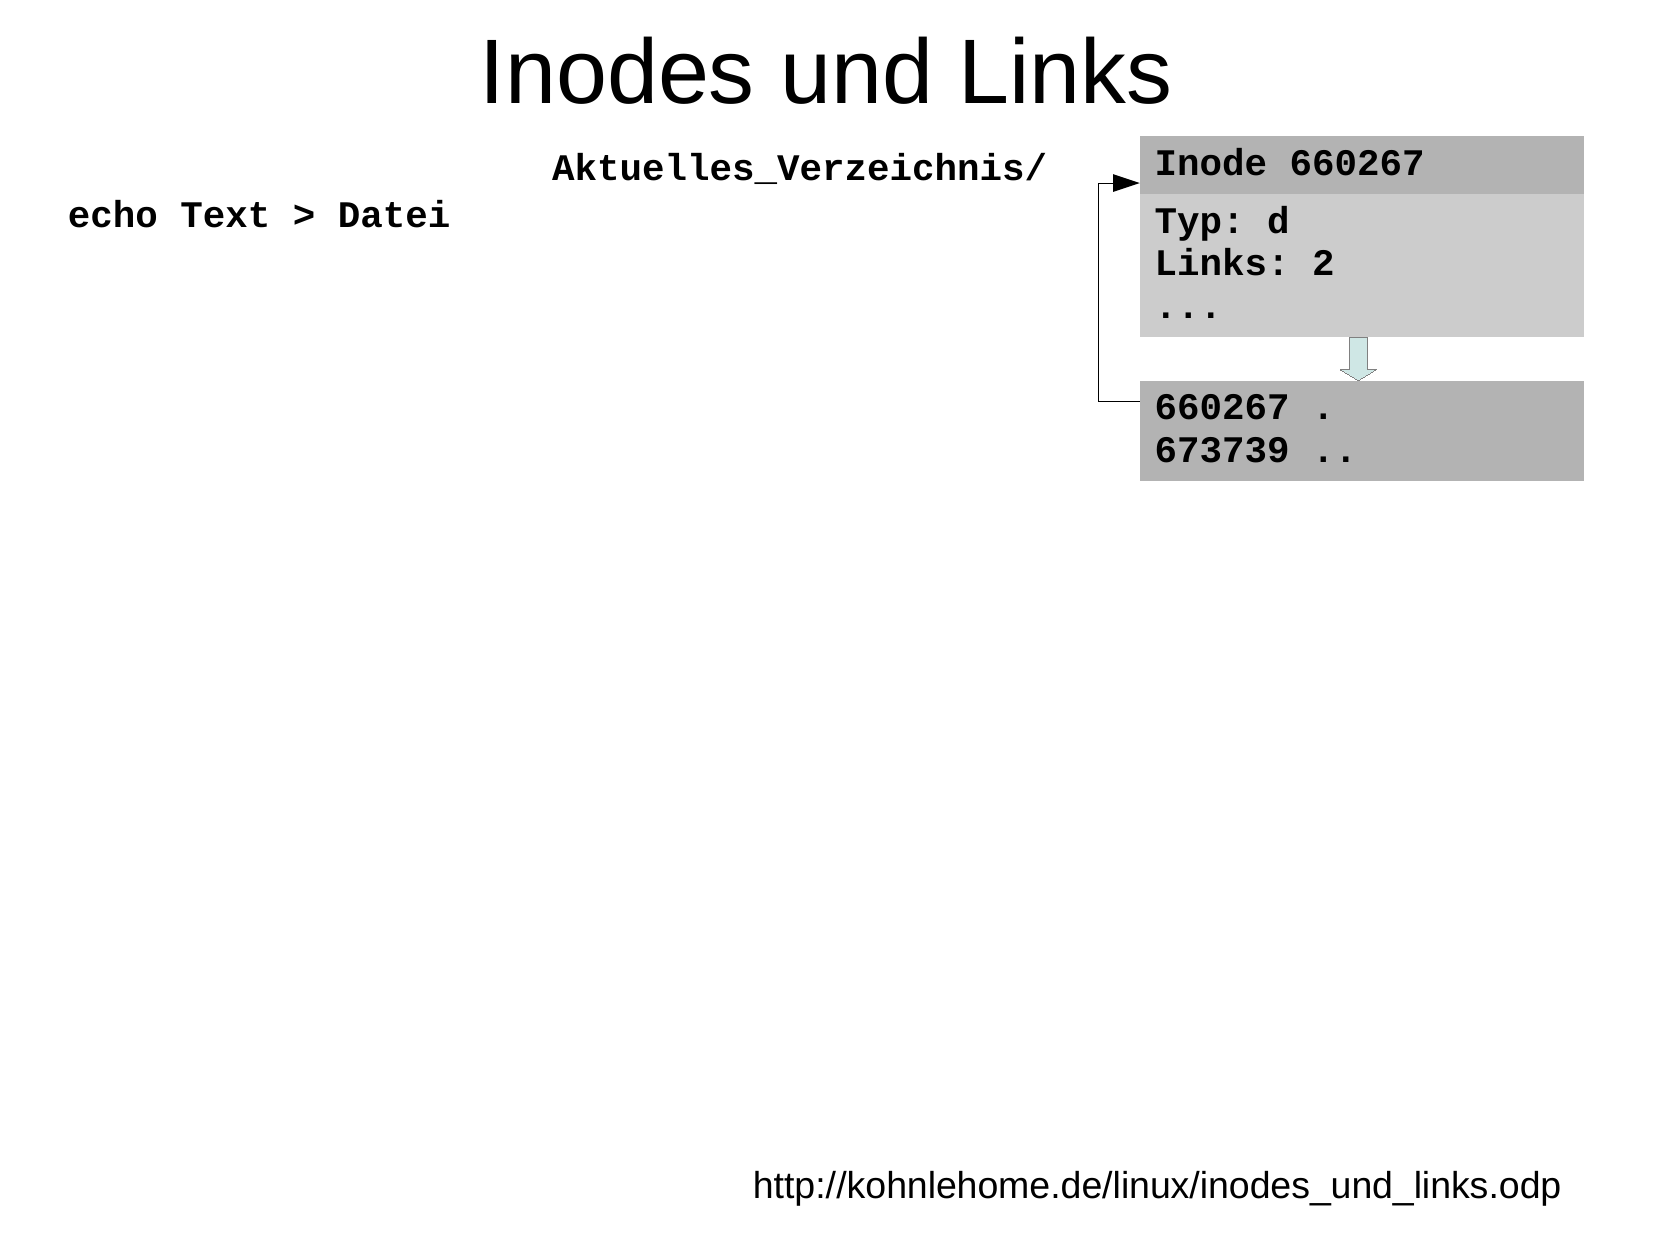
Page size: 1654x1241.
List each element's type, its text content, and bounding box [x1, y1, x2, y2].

table_cell Typ: d Links: 2 ... [1140, 194, 1584, 337]
text_box http://kohnlehome.de/linux/inodes_und_links.odp [738, 1157, 1577, 1215]
text_box echo Text > Datei [53, 188, 466, 459]
table_header Inode 660267 [1140, 136, 1584, 194]
title Inodes und Links [82, 20, 1571, 124]
text_box Aktuelles_Verzeichnis/ [537, 141, 1063, 327]
table_header 660267 . 673739 .. [1140, 381, 1584, 481]
text_box [1340, 337, 1377, 381]
